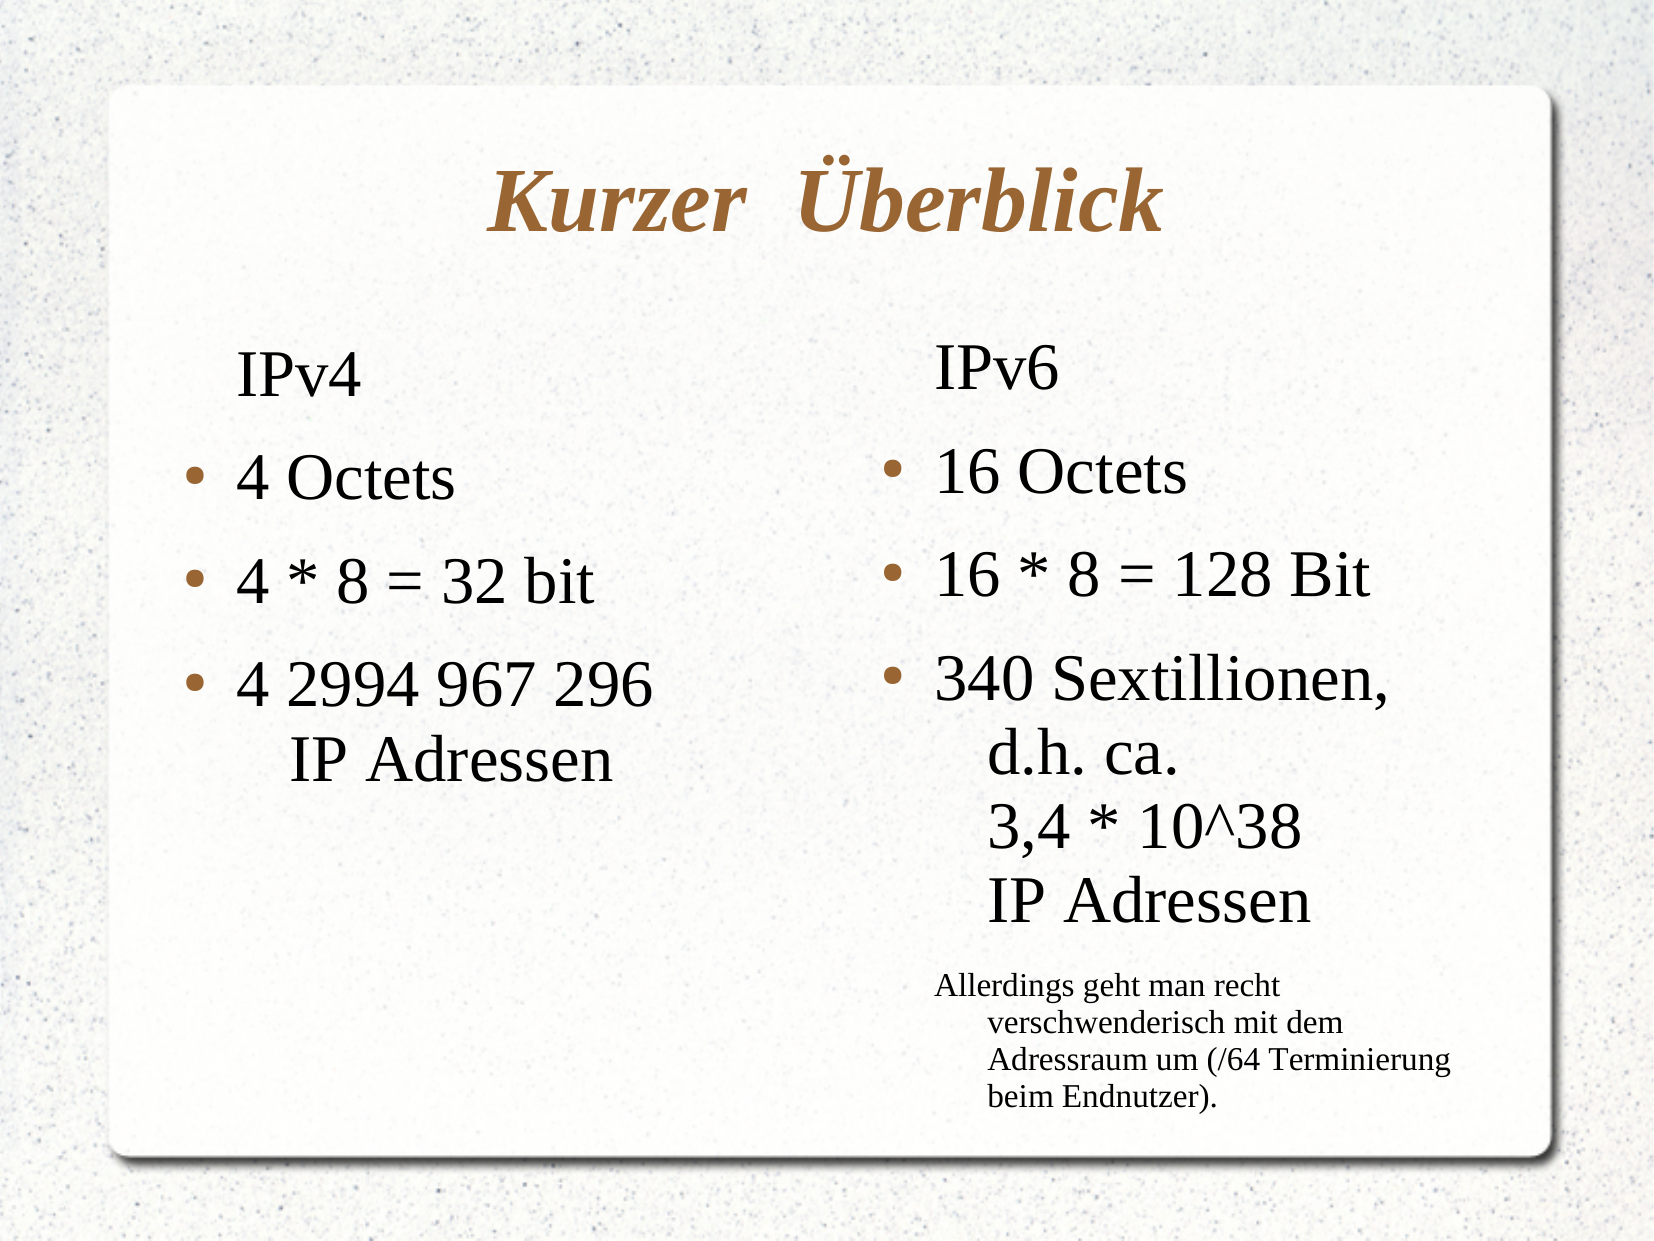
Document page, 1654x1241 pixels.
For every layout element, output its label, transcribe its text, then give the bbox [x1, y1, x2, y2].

list IPv4 4 Octets 4 * 8 = 32 bit 4 2994 967 296 IP Adressen [147, 336, 811, 987]
title Kurzer Überblick [118, 96, 1536, 304]
picture [0, 0, 1654, 1241]
list IPv6 16 Octets 16 * 8 = 128 Bit 340 Sextillionen, d.h. ca. 3,4 * 10^38 IP Adressen Allerdings geht man recht verschwenderisch mit dem Adressraum um (/64 Terminierung beim Endnutzer). [845, 330, 1509, 1115]
